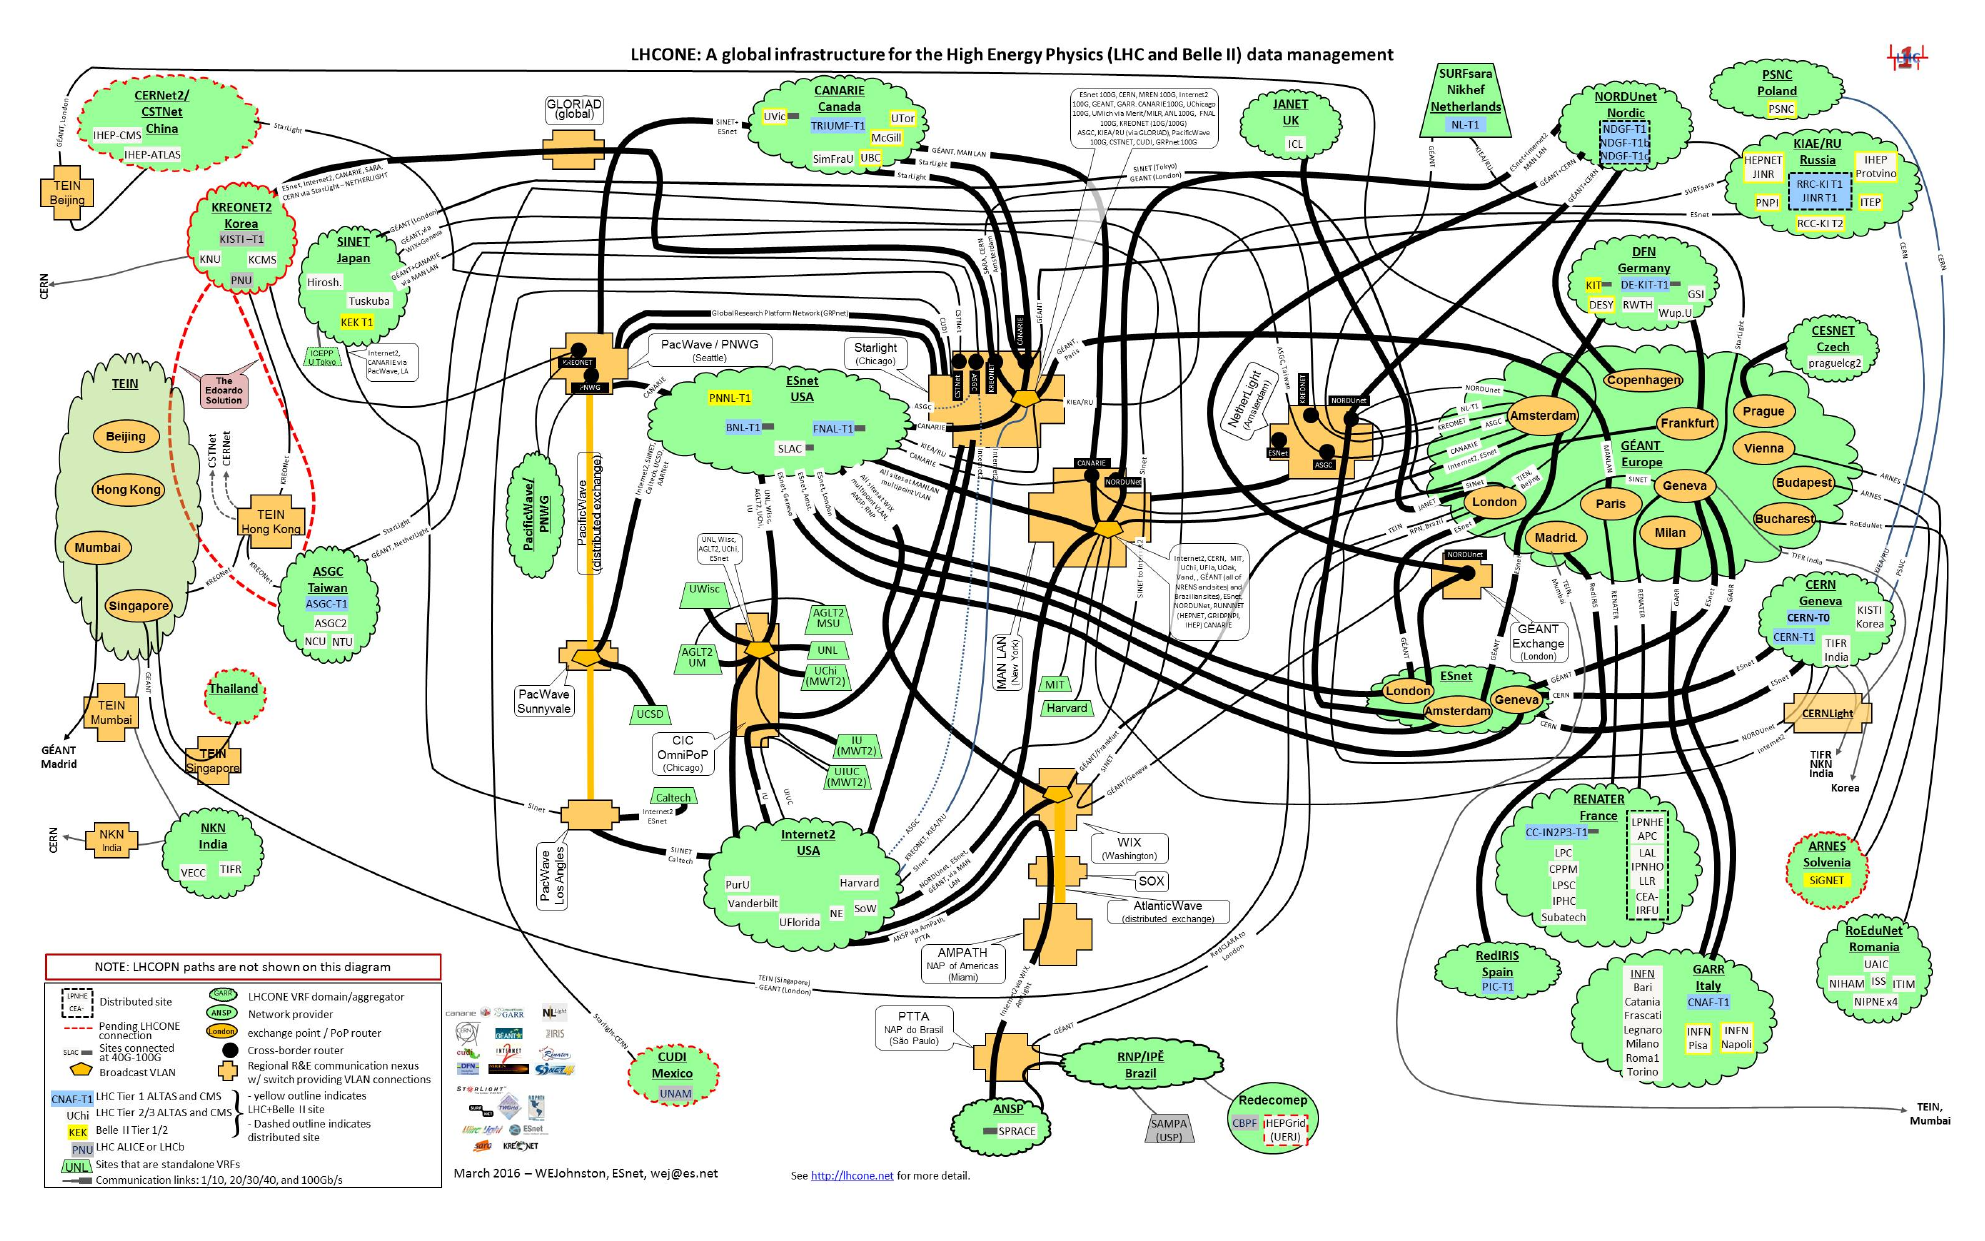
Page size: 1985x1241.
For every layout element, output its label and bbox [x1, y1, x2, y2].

picture [33, 38, 1954, 1191]
